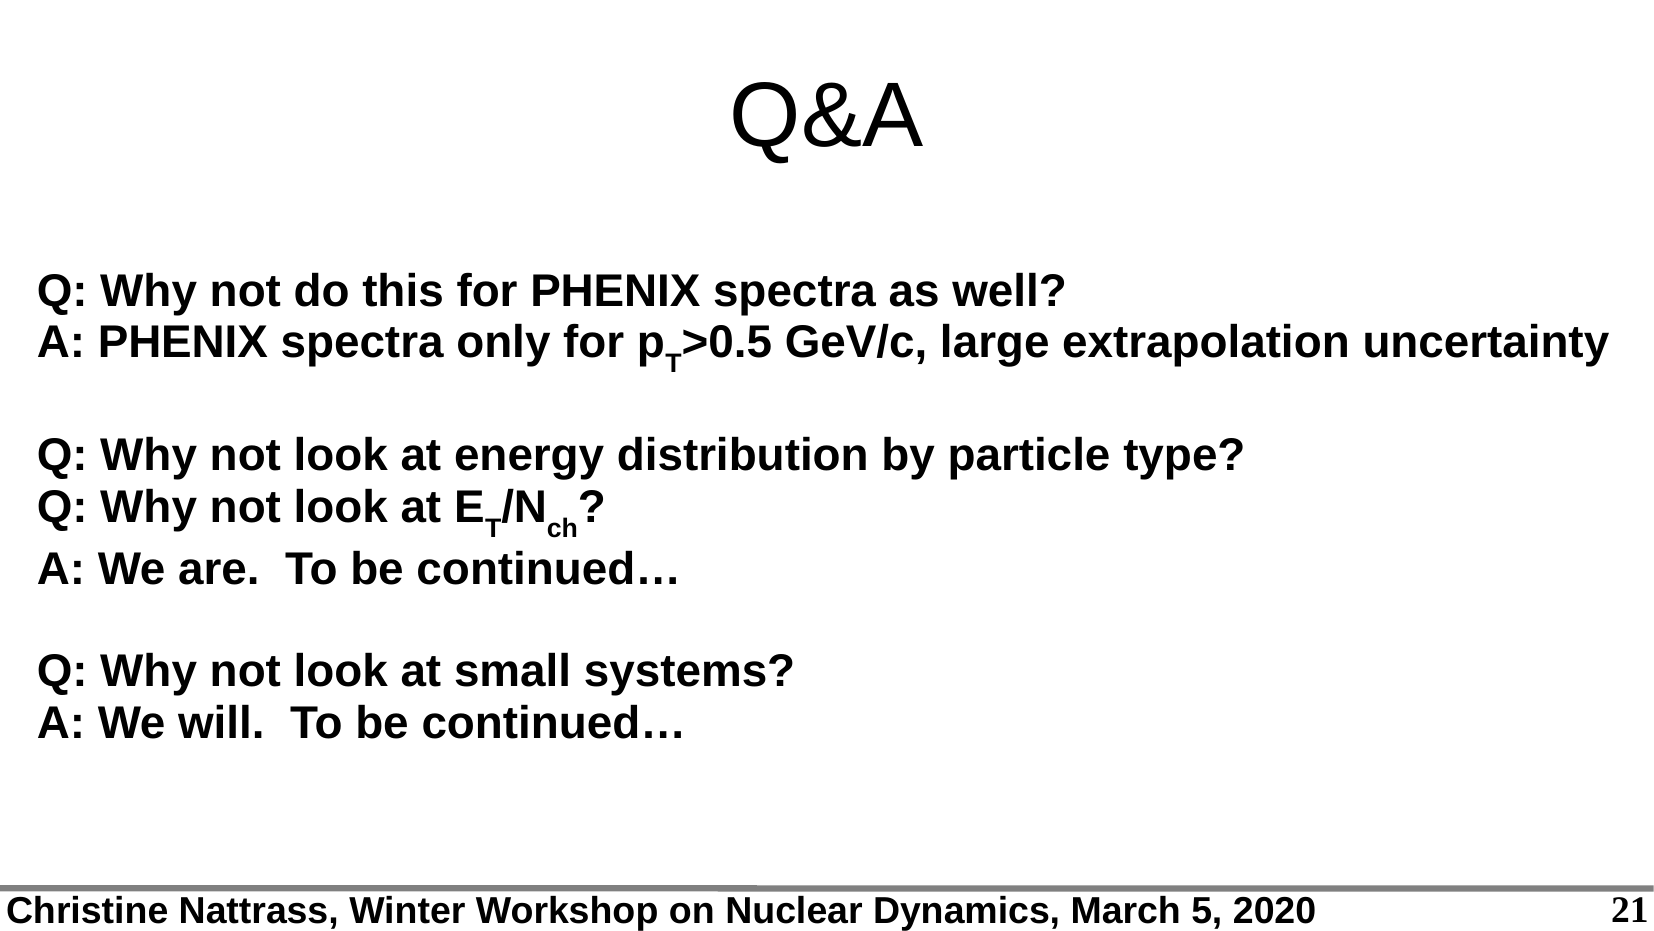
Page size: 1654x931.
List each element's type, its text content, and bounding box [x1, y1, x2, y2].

title Q&A [82, 37, 1571, 193]
text_box Q: Why not do this for PHENIX spectra as well? A: PHENIX spectra only for pT>0.5 GeV/c, large extrapolation uncertainty Q: Why not look at energy distribution by particle type? Q: Why not look at ET/Nch? A: We are. To be continued… Q: Why not look at small systems? A: We will. To be continued… [22, 257, 1654, 858]
